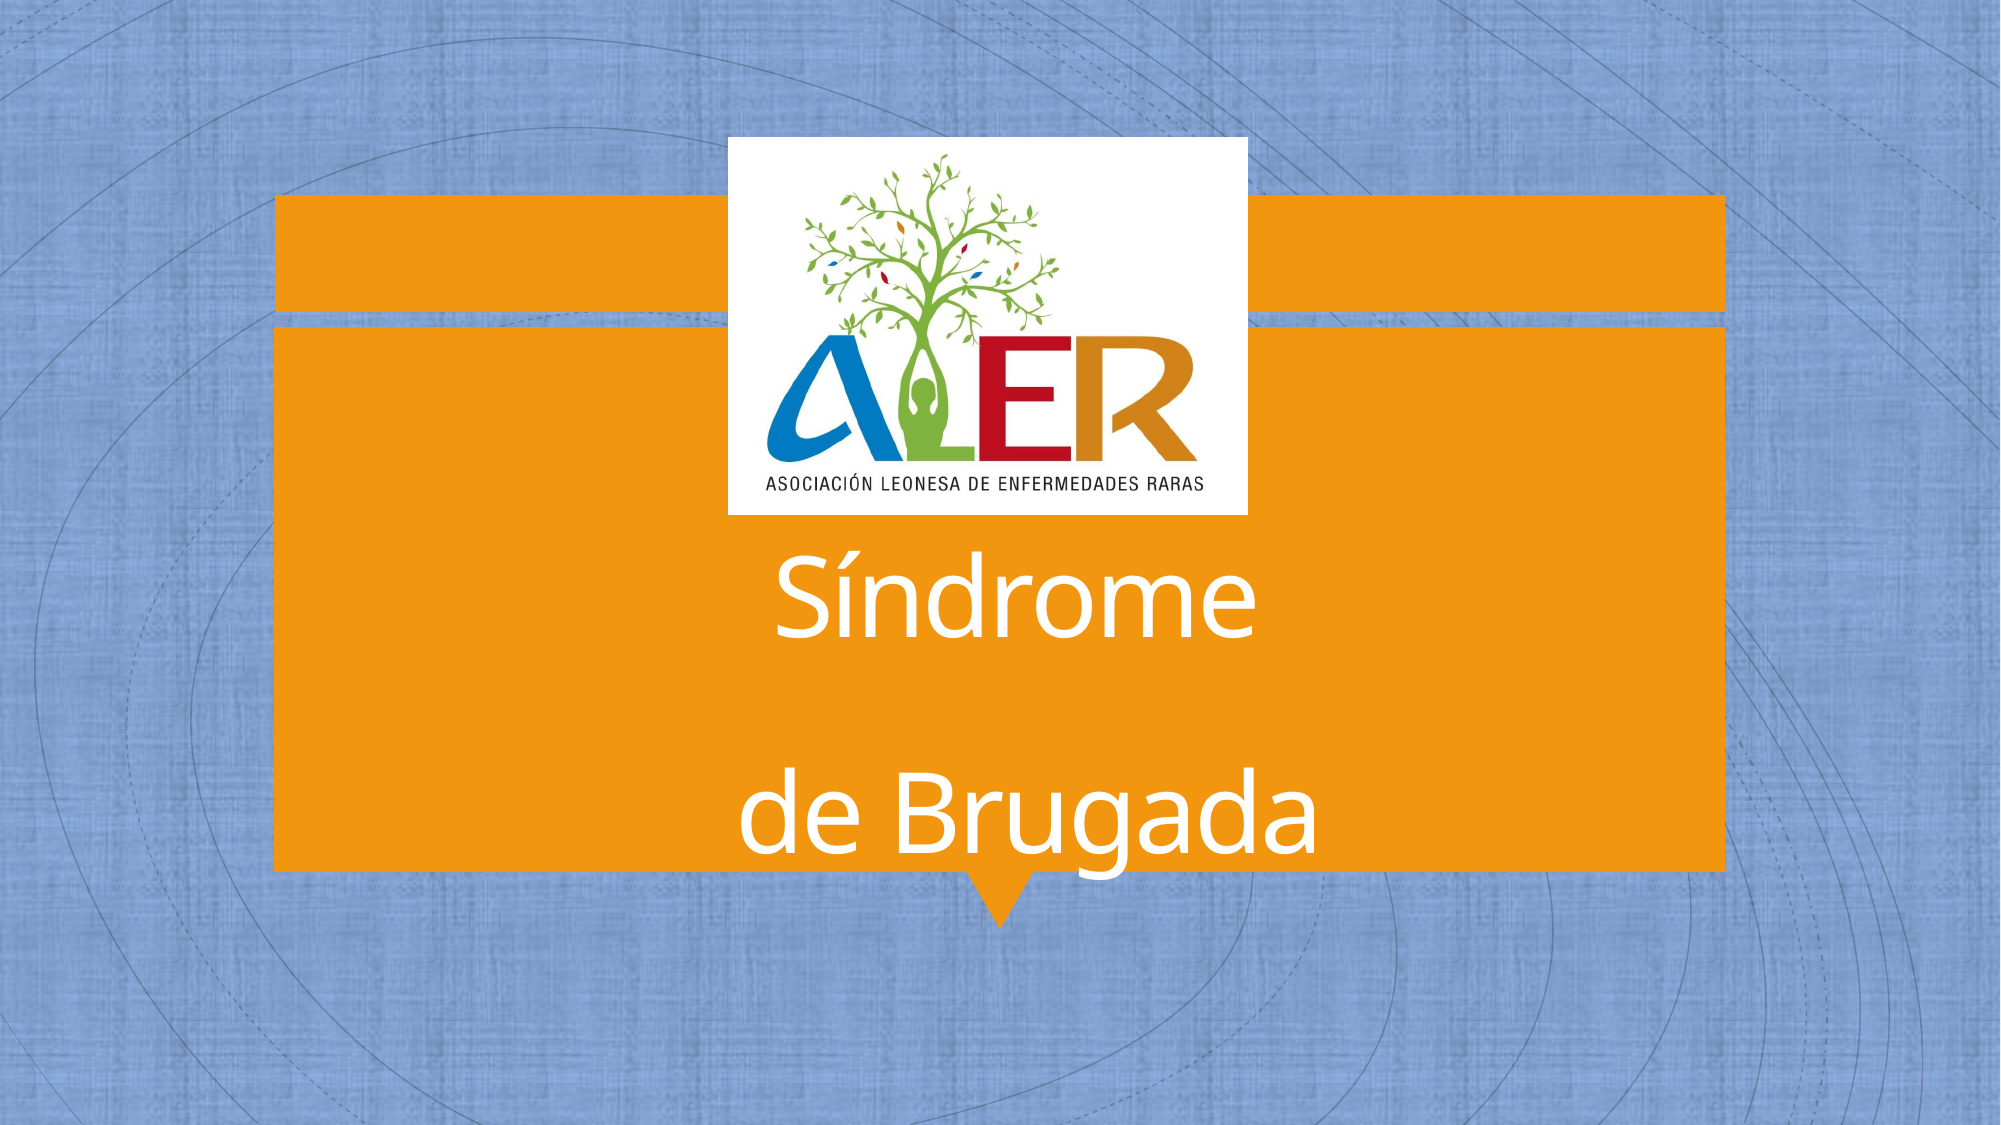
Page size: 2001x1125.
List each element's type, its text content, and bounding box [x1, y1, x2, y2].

picture [728, 137, 1248, 515]
title Síndrome de Brugada [264, 513, 1769, 871]
